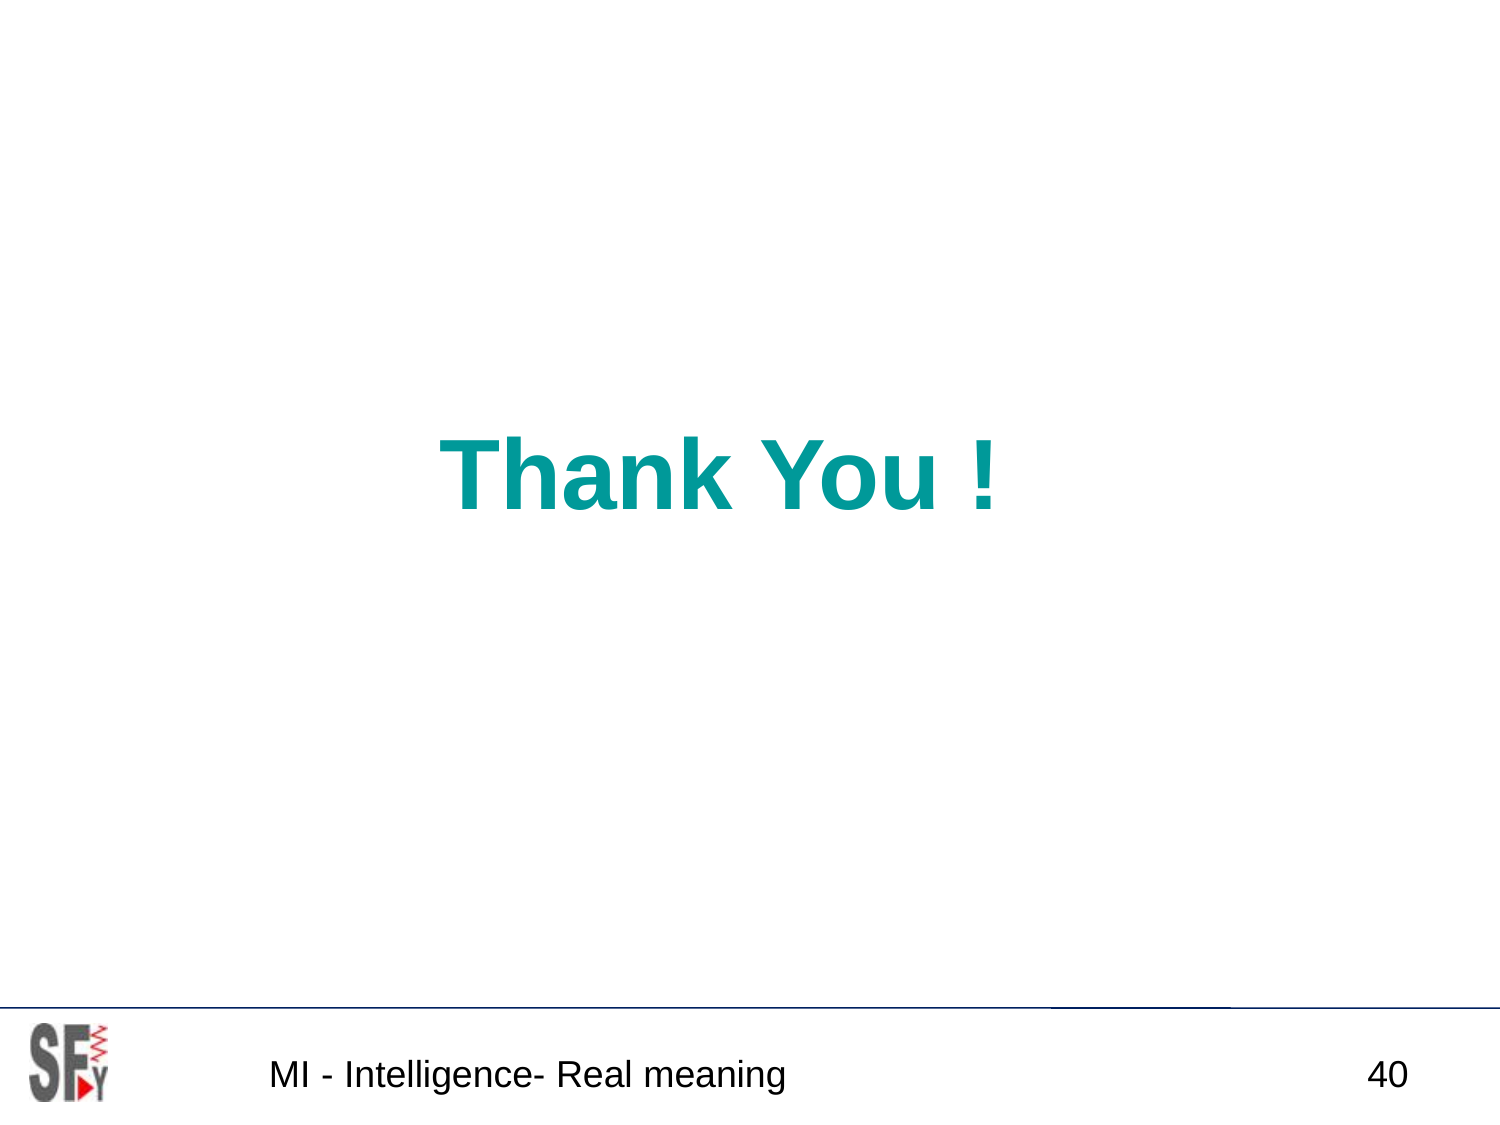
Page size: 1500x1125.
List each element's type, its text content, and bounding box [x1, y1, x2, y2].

footer MI - Intelligence- Real meaning [253, 1034, 1336, 1103]
picture [29, 1023, 108, 1102]
list Thank You ! [0, 409, 1442, 752]
slide_number <numéro> [1352, 1034, 1490, 1103]
